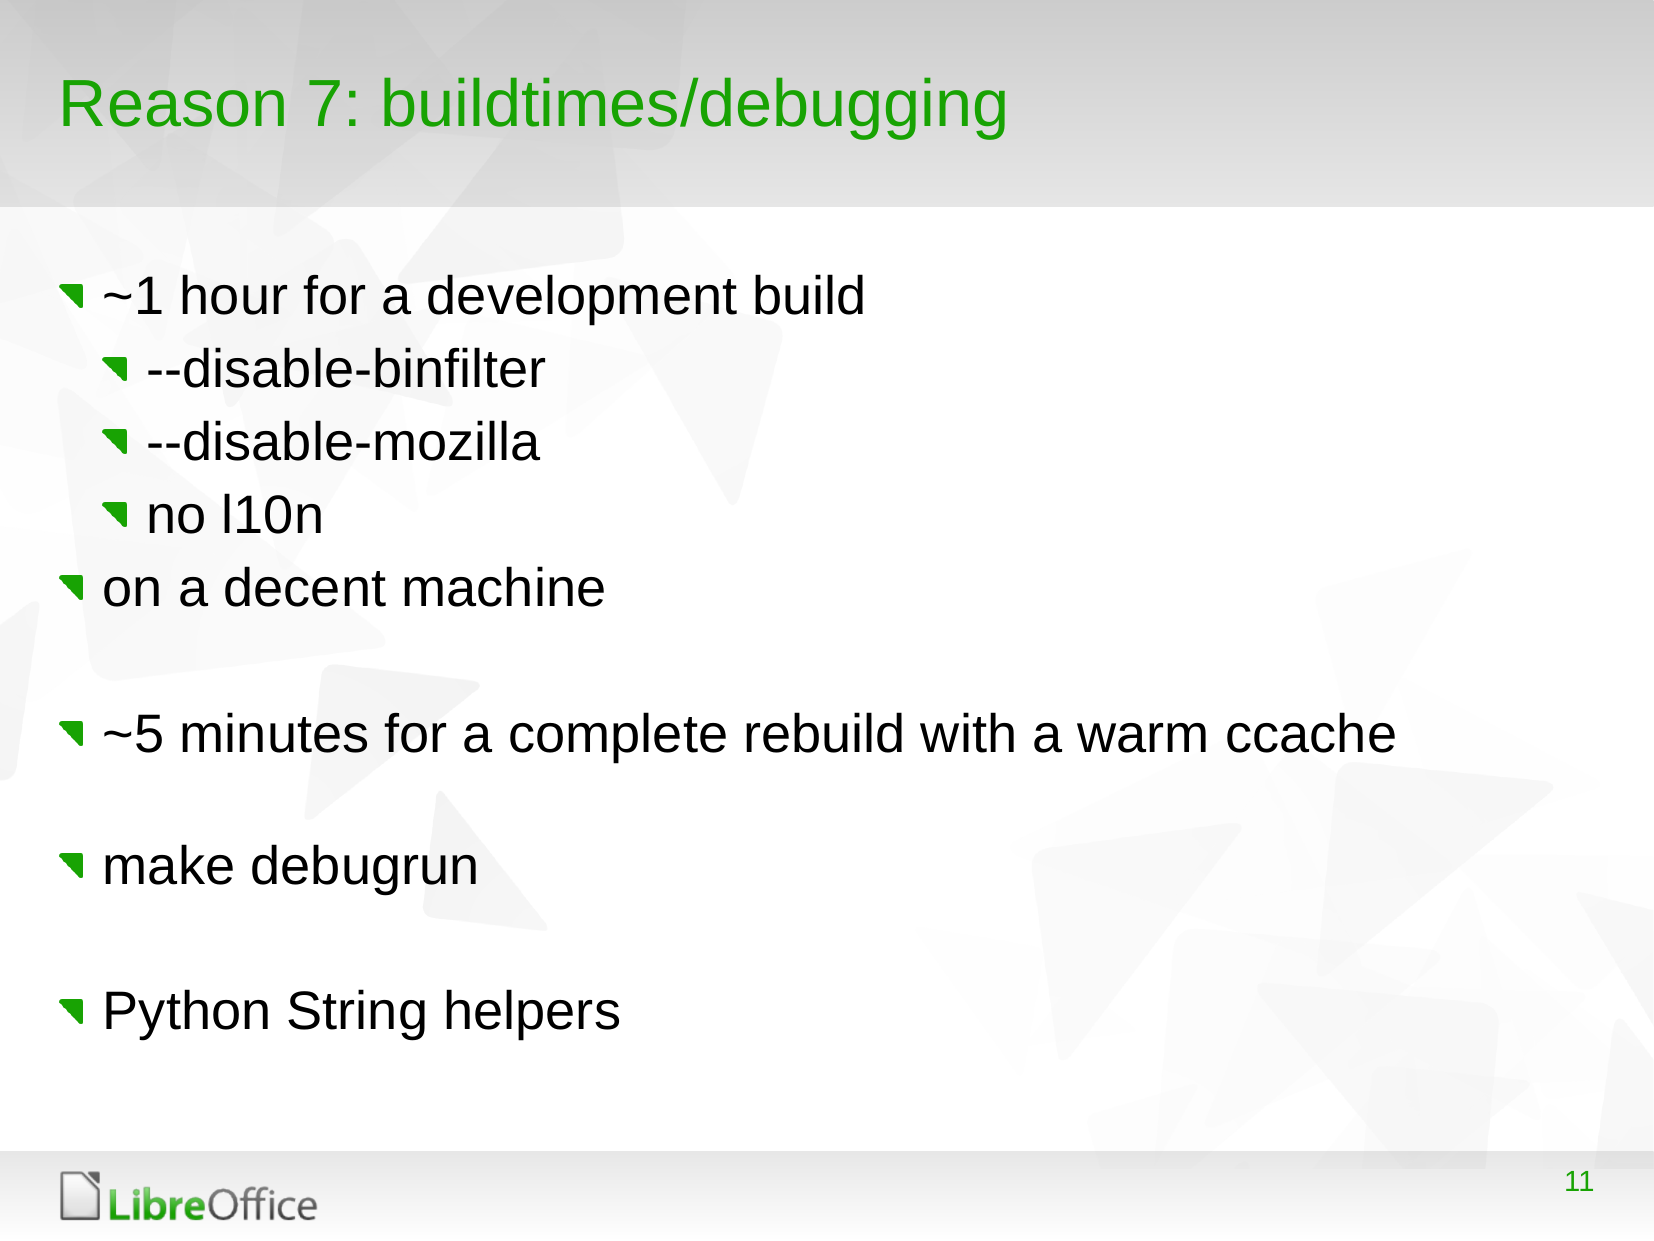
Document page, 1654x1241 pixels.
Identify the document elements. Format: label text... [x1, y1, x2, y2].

picture [915, 548, 1654, 1169]
title Reason 7: buildtimes/debugging [59, 29, 1595, 178]
picture [41, 1152, 337, 1240]
list ~1 hour for a development build --disable-binfilter --disable-mozilla no l10n on a decent machine ~5 minutes for a complete rebuild with a warm ccache make debugrun Python String helpers [59, 265, 1595, 1085]
picture [0, 0, 783, 931]
